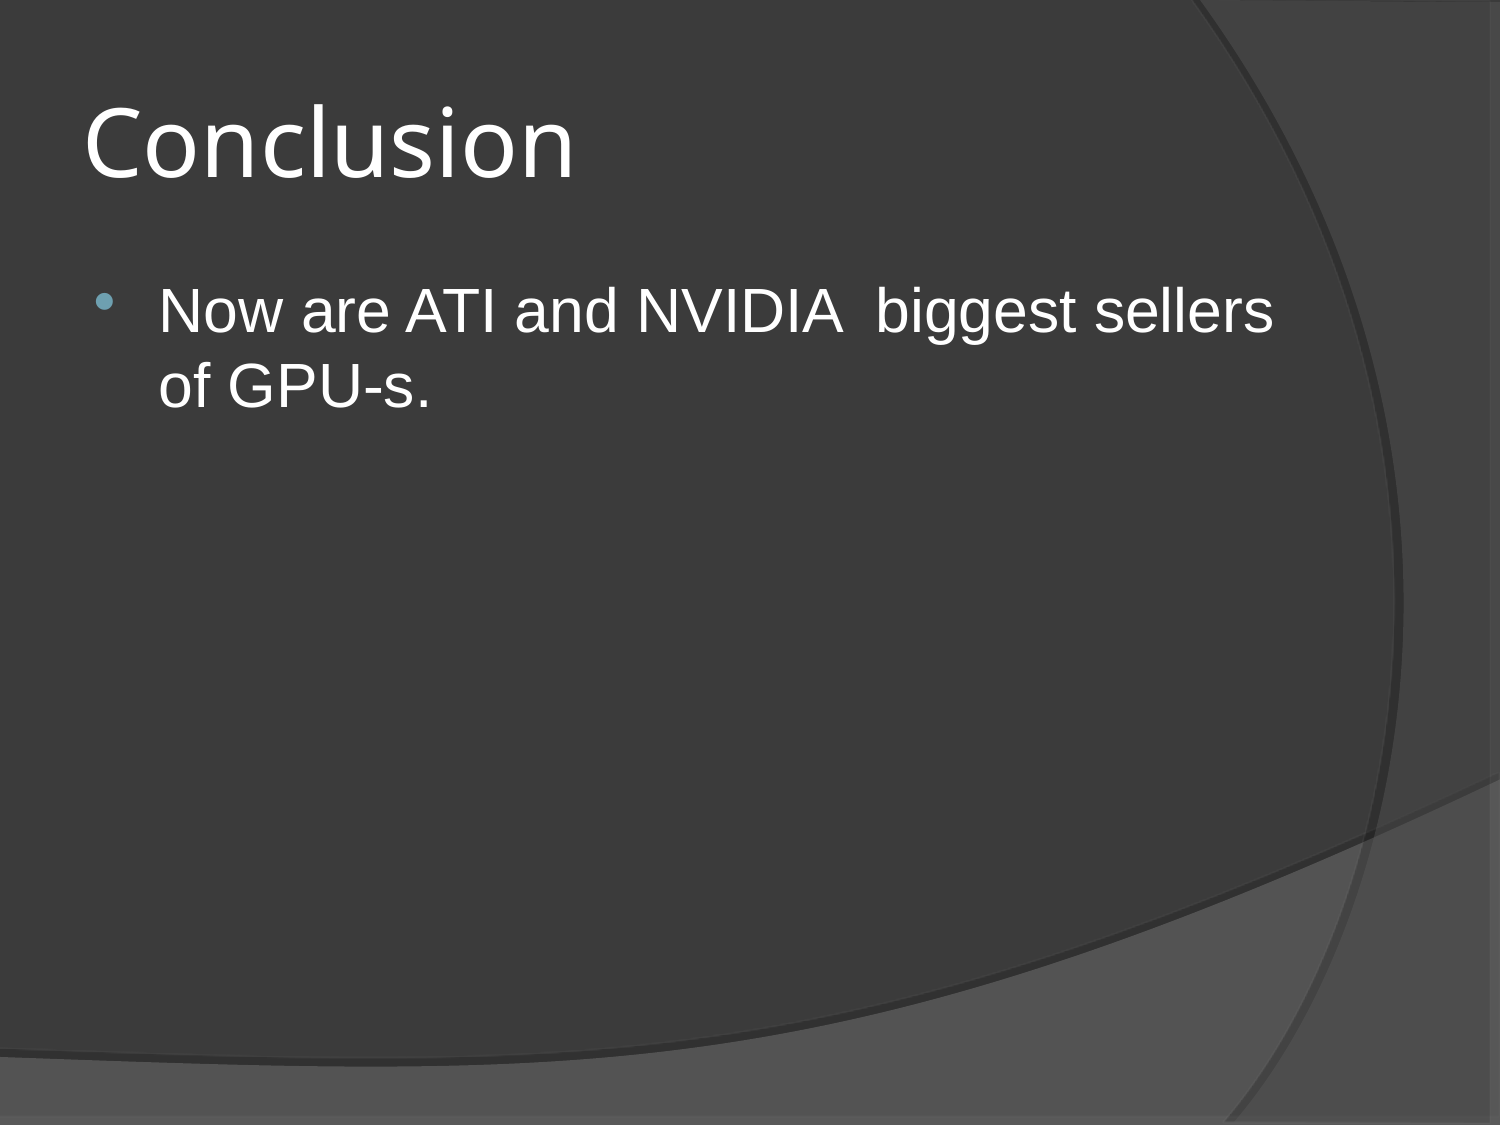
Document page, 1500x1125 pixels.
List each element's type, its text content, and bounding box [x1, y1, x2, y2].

title Conclusion [75, 45, 1300, 233]
list Now are ATI and NVIDIA biggest sellers of GPU-s. [75, 262, 1300, 1005]
